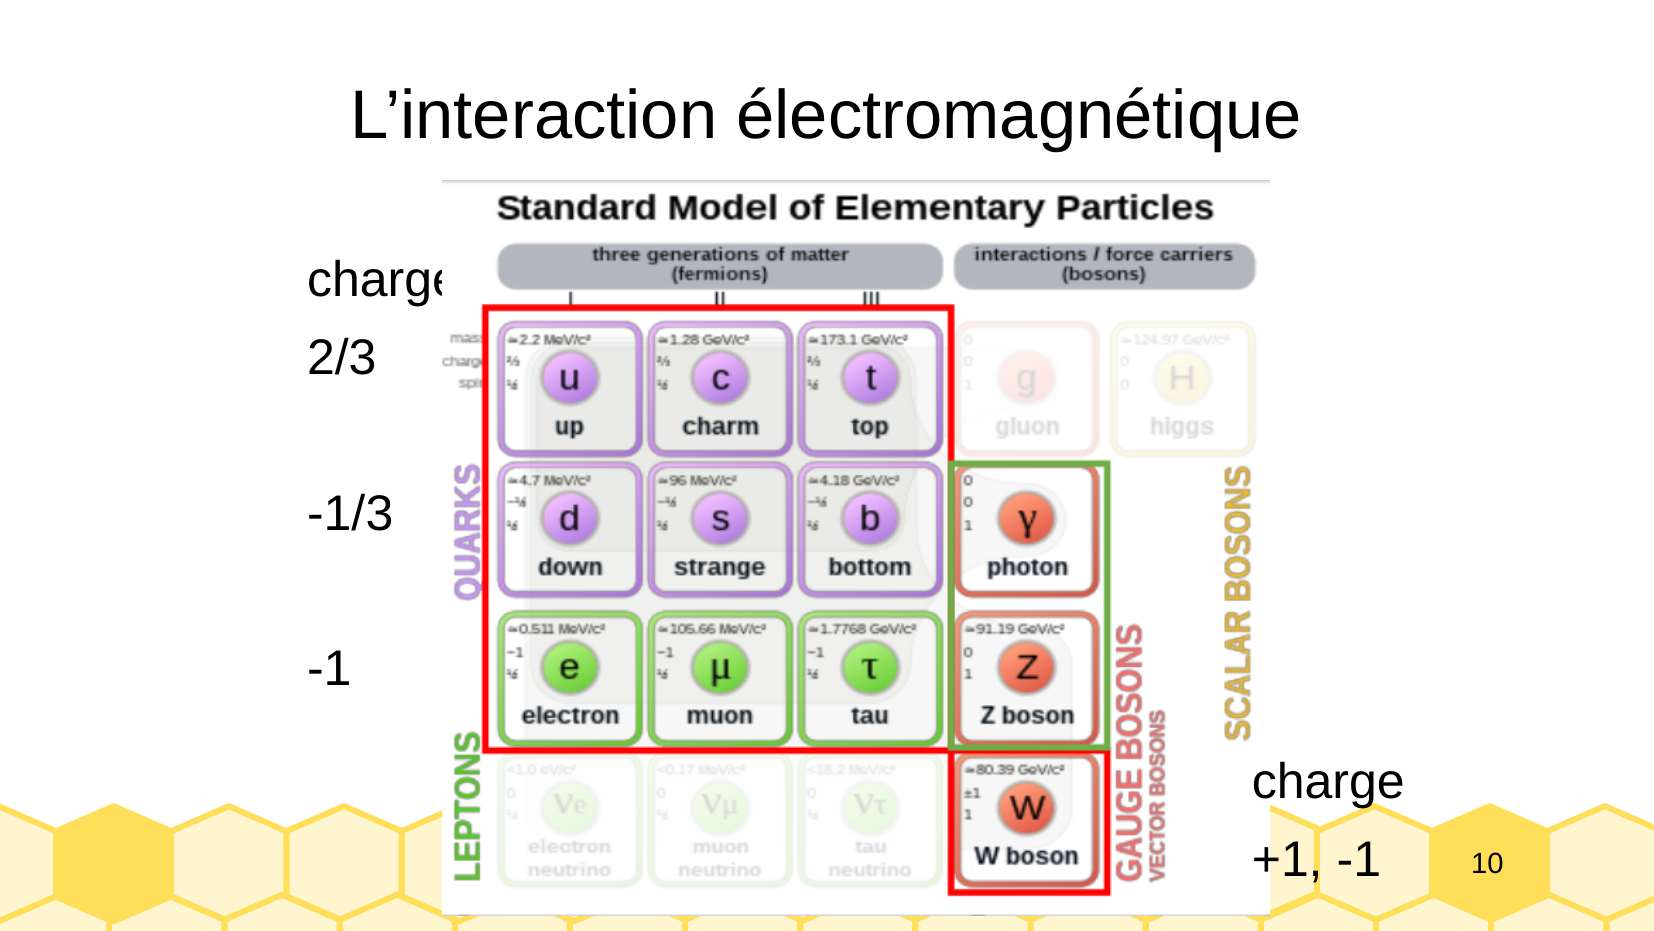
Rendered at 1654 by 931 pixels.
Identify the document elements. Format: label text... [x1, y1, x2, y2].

list charge +1, -1 [1181, 753, 1447, 916]
title L’interaction électromagnétique [82, 37, 1571, 193]
list charge 2/3 -1/3 -1 [236, 251, 442, 886]
picture [442, 180, 1270, 916]
